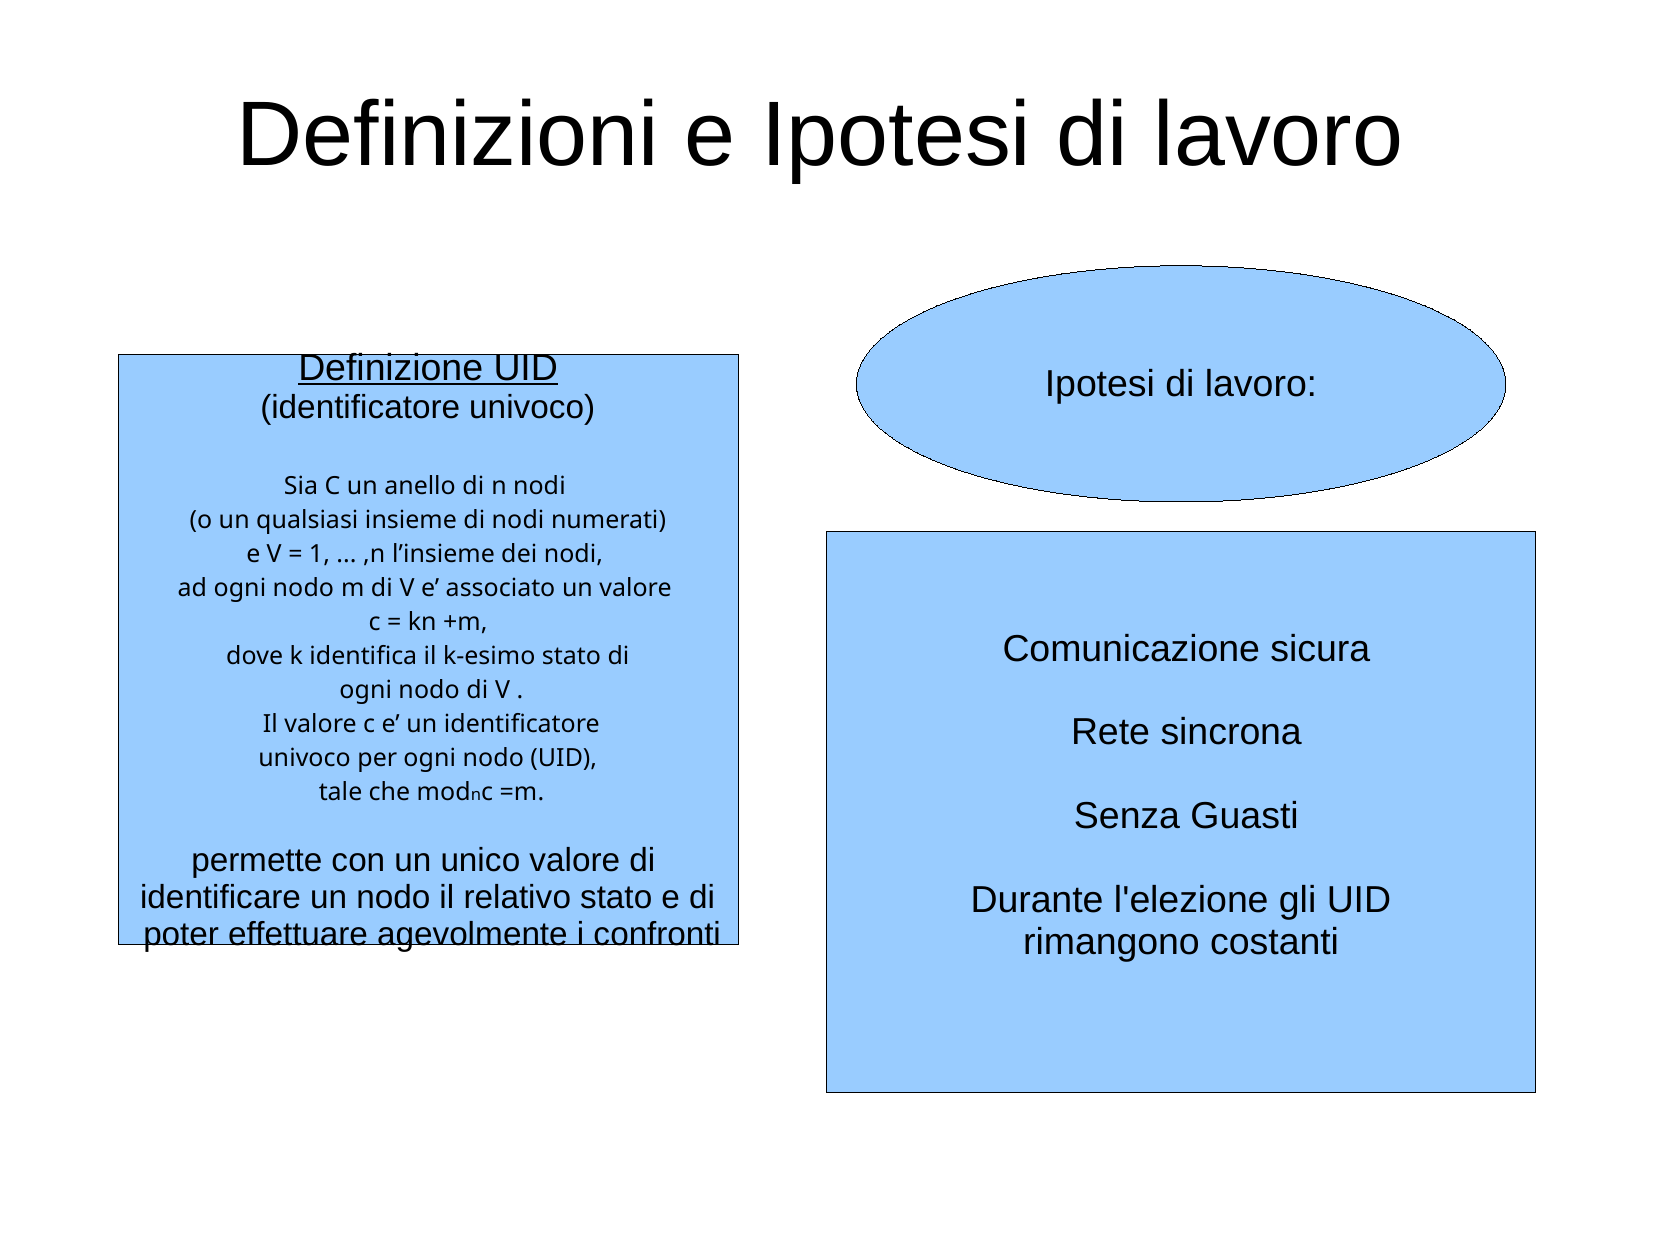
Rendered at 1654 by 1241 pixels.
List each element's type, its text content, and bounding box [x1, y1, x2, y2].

title Definizioni e Ipotesi di lavoro [76, 37, 1565, 230]
text_box Definizione UID (identificatore univoco) Sia C un anello di n nodi (o un qualsiasi insieme di nodi numerati) e V = 1, ... ,n l’insieme dei nodi, ad ogni nodo m di V e’ associato un valore c = kn +m, dove k identifica il k-esimo stato di ogni nodo di V . Il valore c e’ un identificatore univoco per ogni nodo (UID), tale che modnc =m. permette con un unico valore di identificare un nodo il relativo stato e di poter effettuare agevolmente i confronti [118, 354, 739, 945]
text_box Ipotesi di lavoro: [856, 265, 1506, 502]
text_box Comunicazione sicura Rete sincrona Senza Guasti Durante l'elezione gli UID rimangono costanti [826, 531, 1536, 1093]
